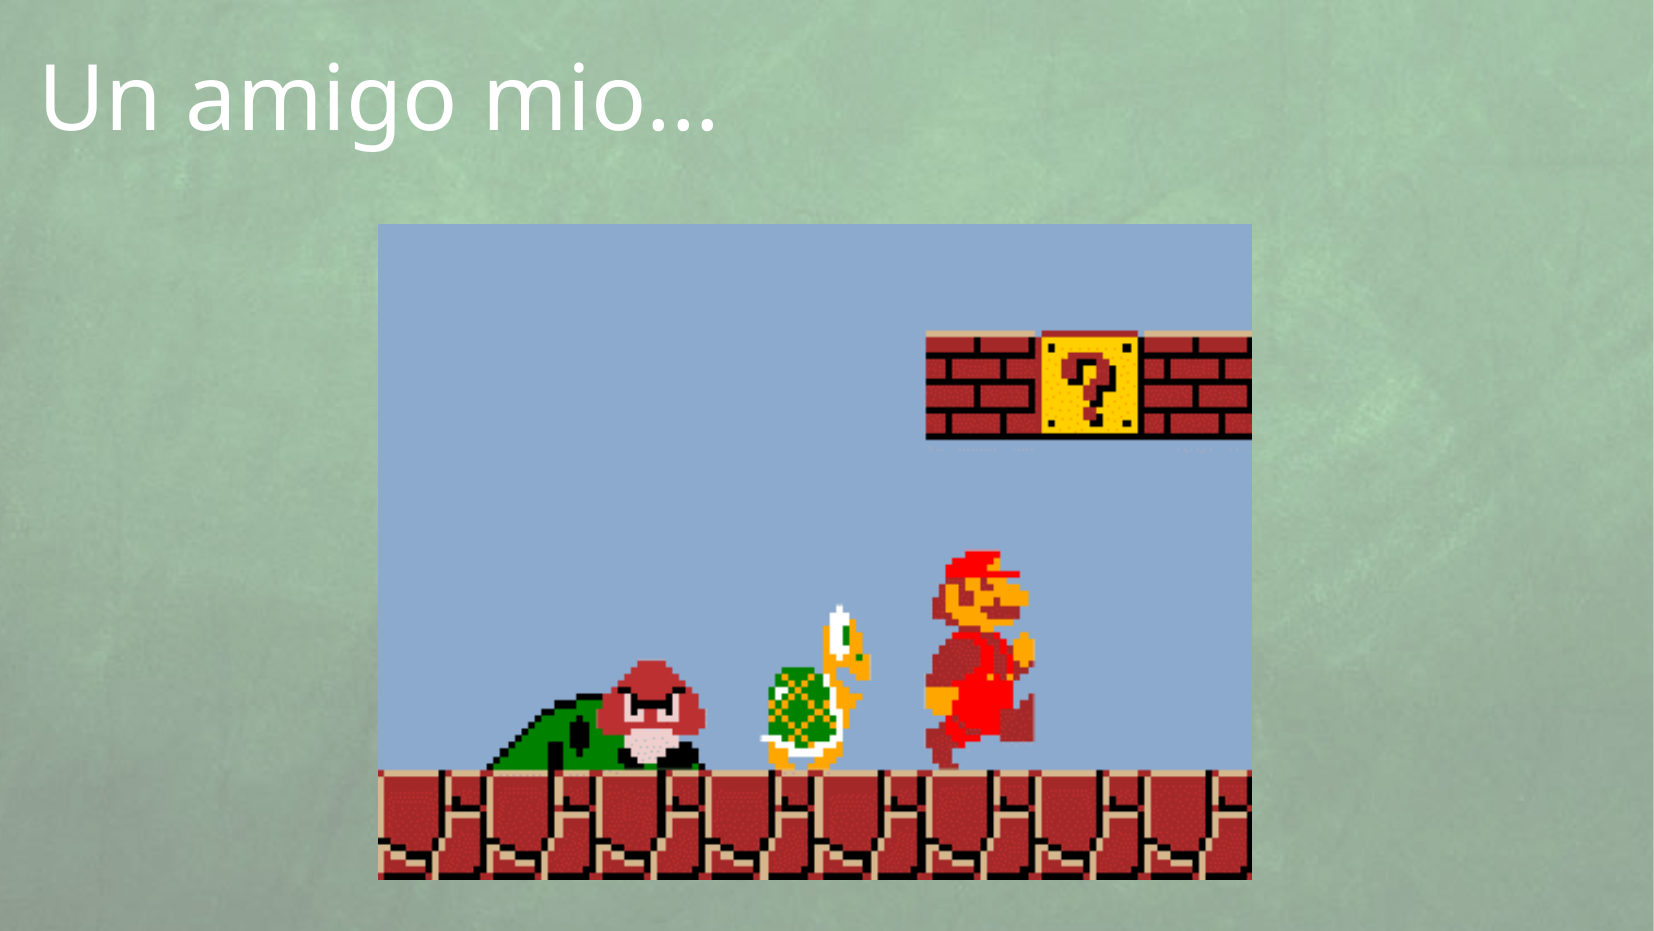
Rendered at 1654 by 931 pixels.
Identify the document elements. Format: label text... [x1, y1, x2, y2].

text_box Un amigo mio... [23, 24, 863, 172]
picture [378, 224, 1252, 880]
